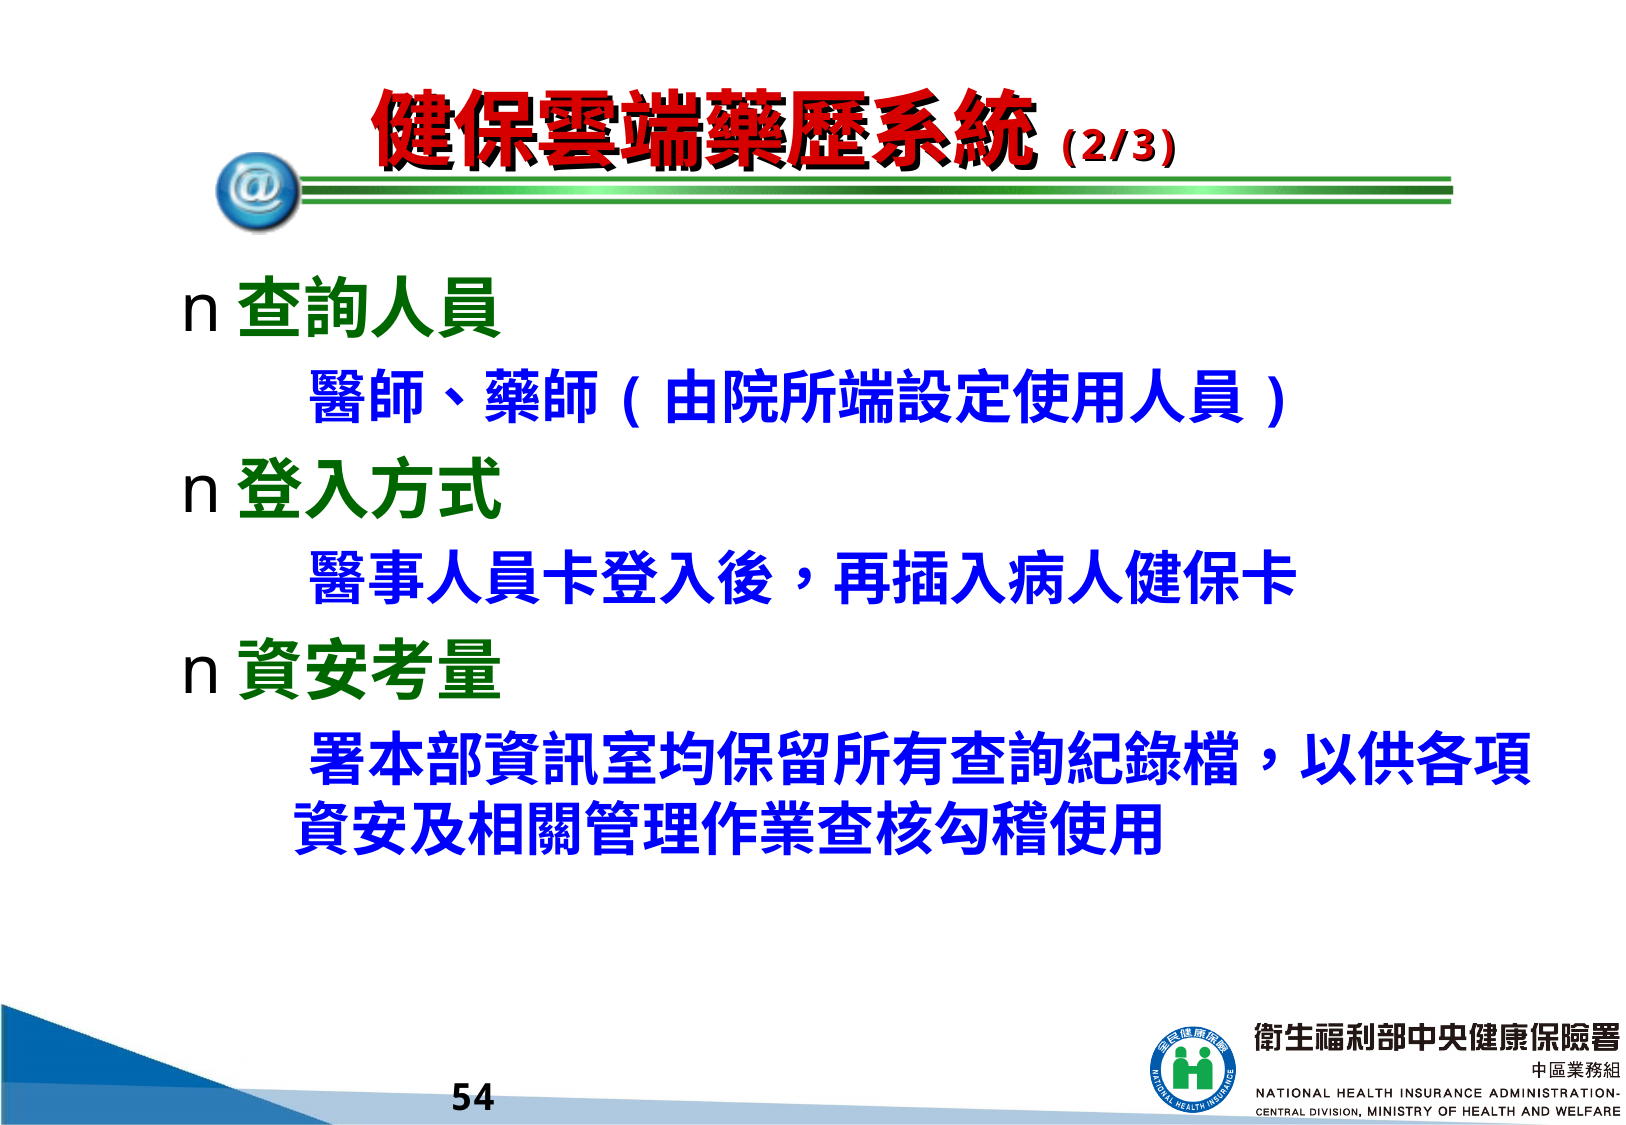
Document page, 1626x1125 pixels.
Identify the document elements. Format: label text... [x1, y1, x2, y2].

title 健保雲端藥歷系統(2/3) [292, 54, 1562, 198]
text_box [435, 1065, 815, 1125]
list 查詢人員 醫師、藥師(由院所端設定使用人員) 登入方式 醫事人員卡登入後，再插入病人健保卡 資安考量 署本部資訊室均保留所有查詢紀錄檔，以供各項資安及相關管理作業查核勾稽使用 [165, 257, 1557, 997]
